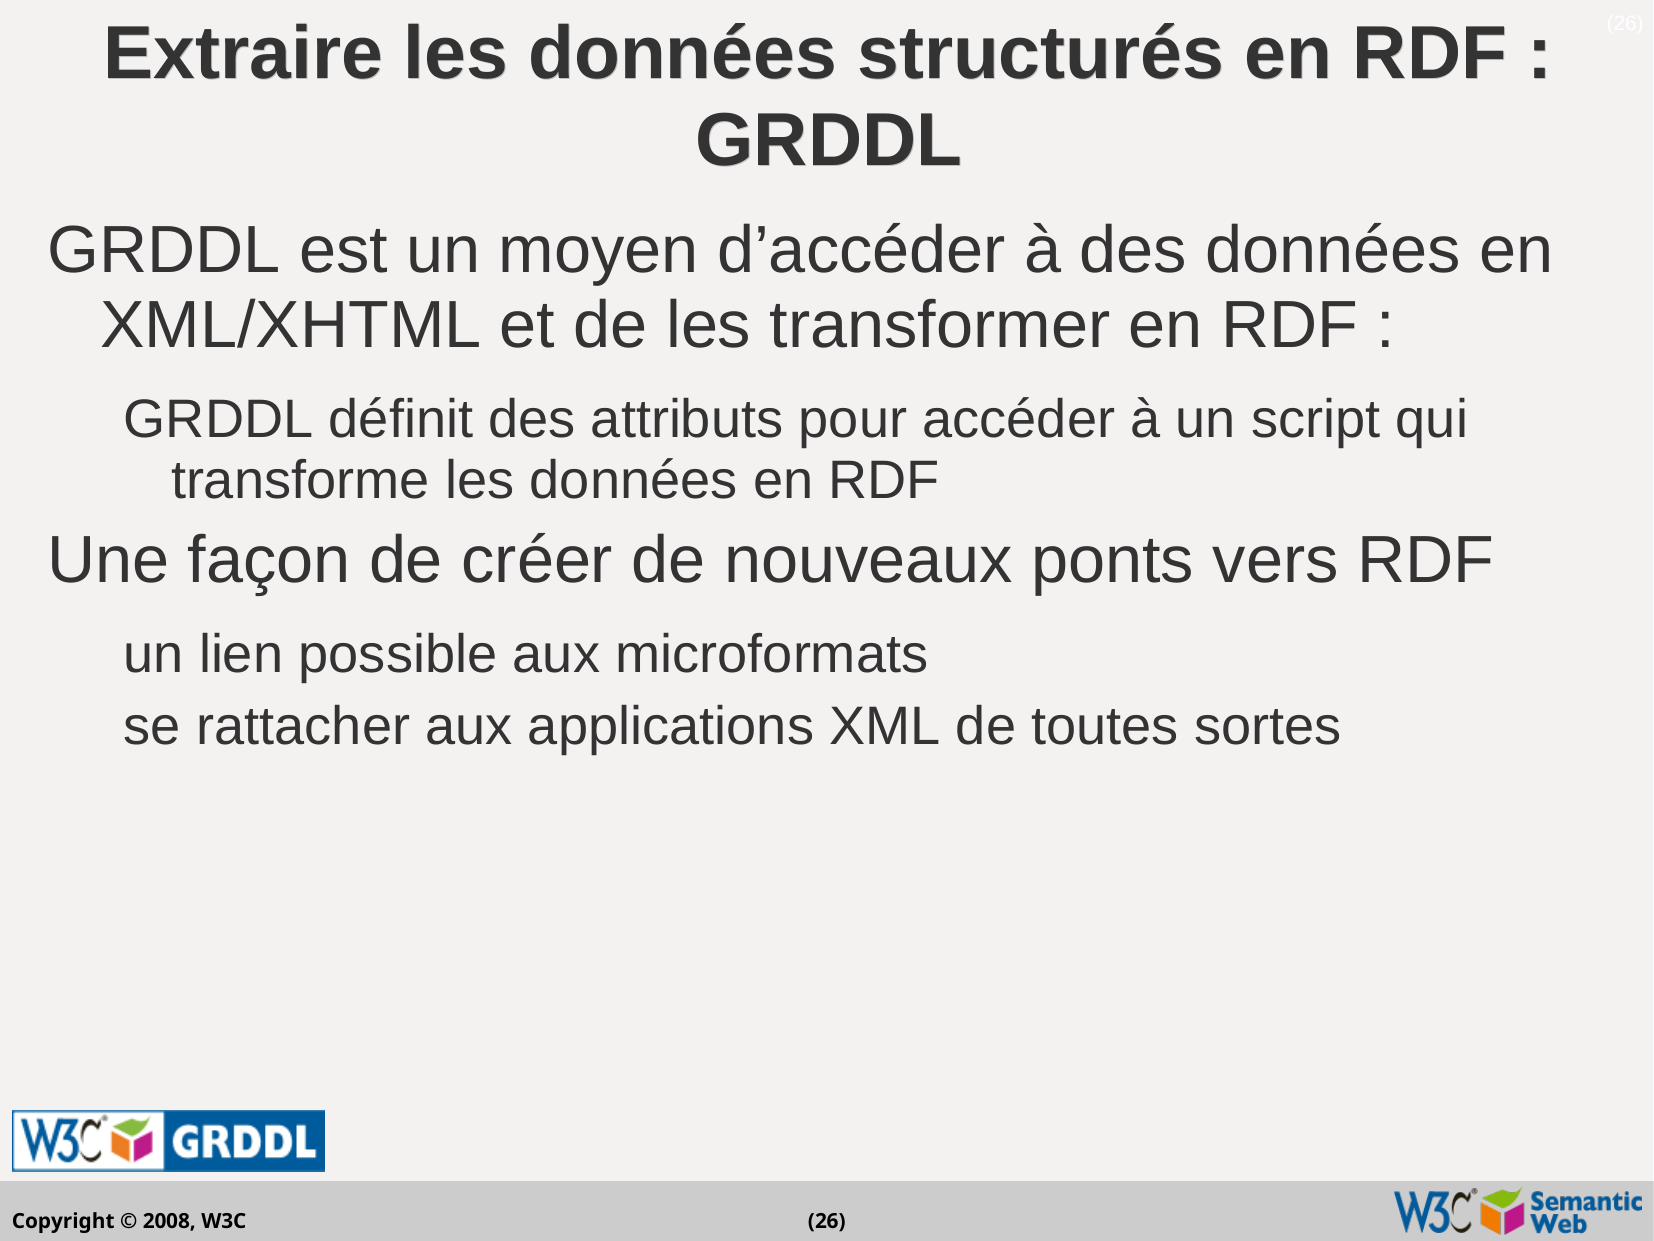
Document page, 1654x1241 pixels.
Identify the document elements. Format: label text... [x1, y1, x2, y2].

list GRDDL est un moyen d’accéder à des données en XML/XHTML et de les transformer en RDF : GRDDL définit des attributs pour accéder à un script qui transforme les données en RDF Une façon de créer de nouveaux ponts vers RDF un lien possible aux microformats se rattacher aux applications XML de toutes sortes [29, 212, 1624, 1004]
picture [12, 1110, 325, 1172]
picture [1394, 1185, 1642, 1235]
title Extraire les données structurés en RDF : GRDDL [93, 8, 1565, 181]
